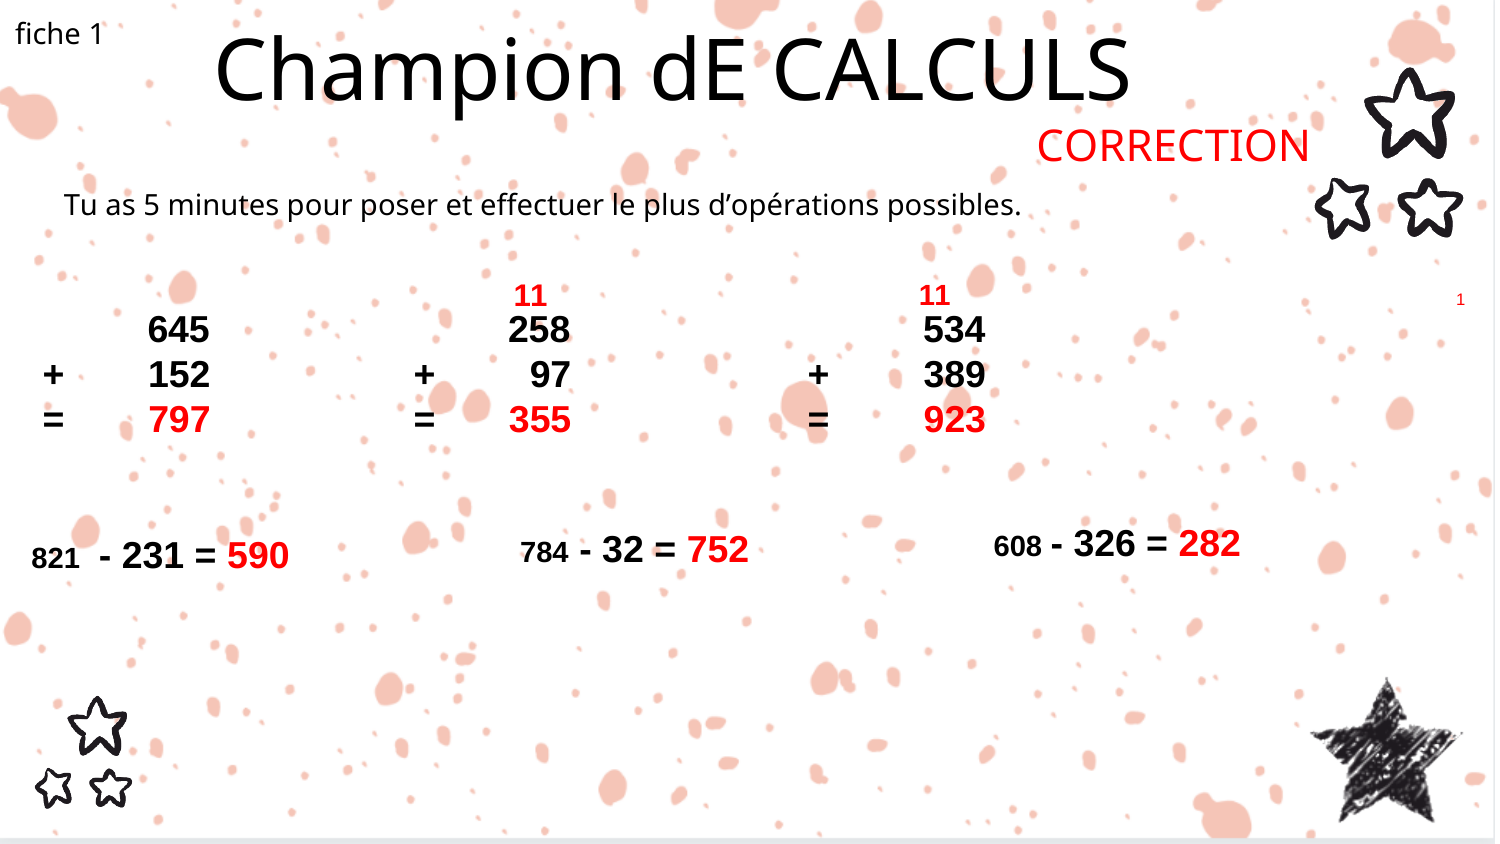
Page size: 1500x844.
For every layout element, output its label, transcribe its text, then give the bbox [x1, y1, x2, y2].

text_box 1 [1441, 274, 1480, 325]
text_box 11 [498, 260, 575, 329]
text_box 11 [903, 261, 1003, 327]
text_box Champion dE CALCULS [198, 0, 1399, 134]
text_box fiche 1 [0, 0, 721, 66]
text_box 608 - 326 = 282 [962, 503, 1451, 580]
text_box CORRECTION [1021, 103, 1500, 187]
text_box 258 + 97 = 355 [398, 289, 792, 457]
picture [0, 66, 1495, 844]
picture [1282, 0, 1495, 103]
text_box 645 + 152 = 797 [27, 289, 398, 457]
text_box 784 - 32 = 752 [488, 509, 978, 586]
text_box Tu as 5 minutes pour poser et effectuer le plus d’opérations possibles. [48, 171, 1297, 237]
text_box 821 - 231 = 590 [0, 516, 489, 592]
text_box 534 + 389 = 923 [792, 289, 1308, 457]
